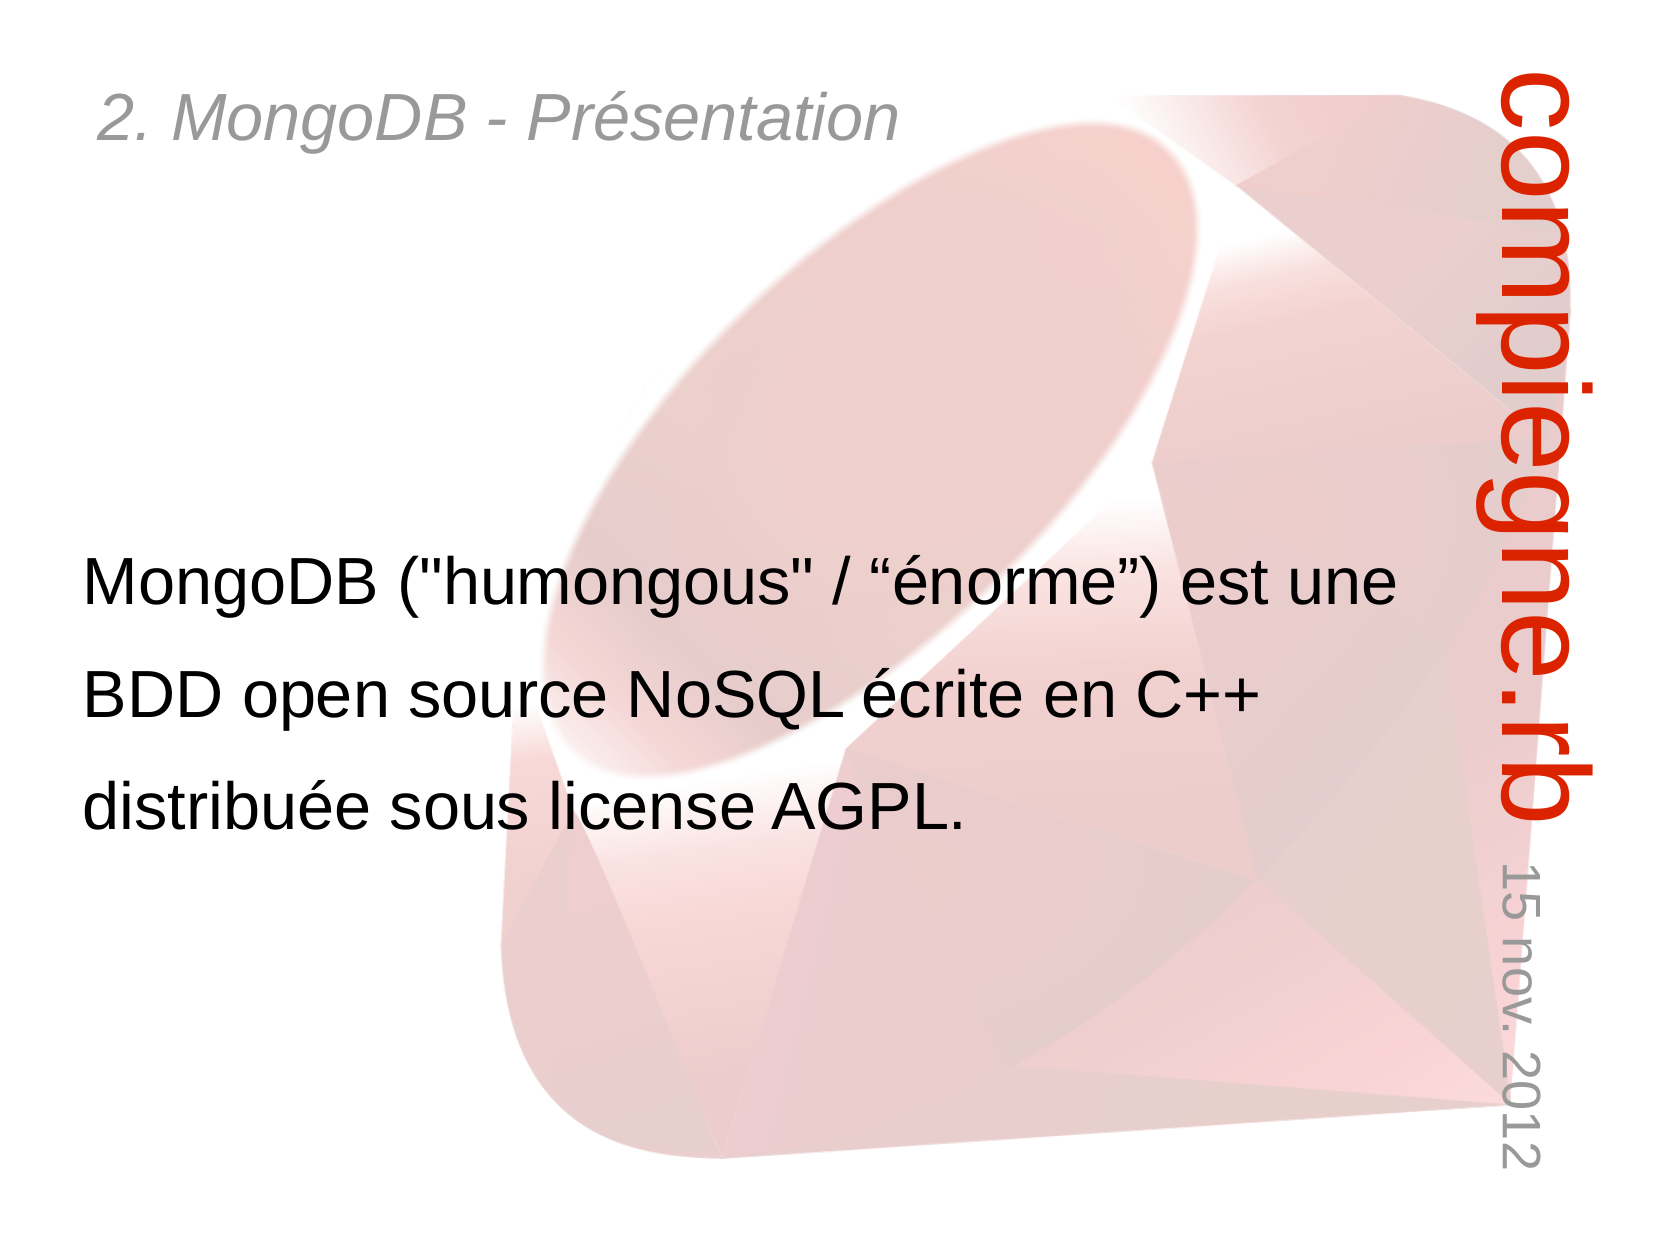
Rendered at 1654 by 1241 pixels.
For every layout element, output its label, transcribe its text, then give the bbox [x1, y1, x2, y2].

title compiegne.rb 15 nov. 2012 [1442, 23, 1650, 1217]
picture [484, 70, 1442, 188]
subtitle MongoDB ("humongous" / “énorme”) est une BDD open source NoSQL écrite en C++ distribuée sous license AGPL. [82, 188, 1477, 1162]
text_box 2. MongoDB - Présentation [82, 73, 1090, 166]
